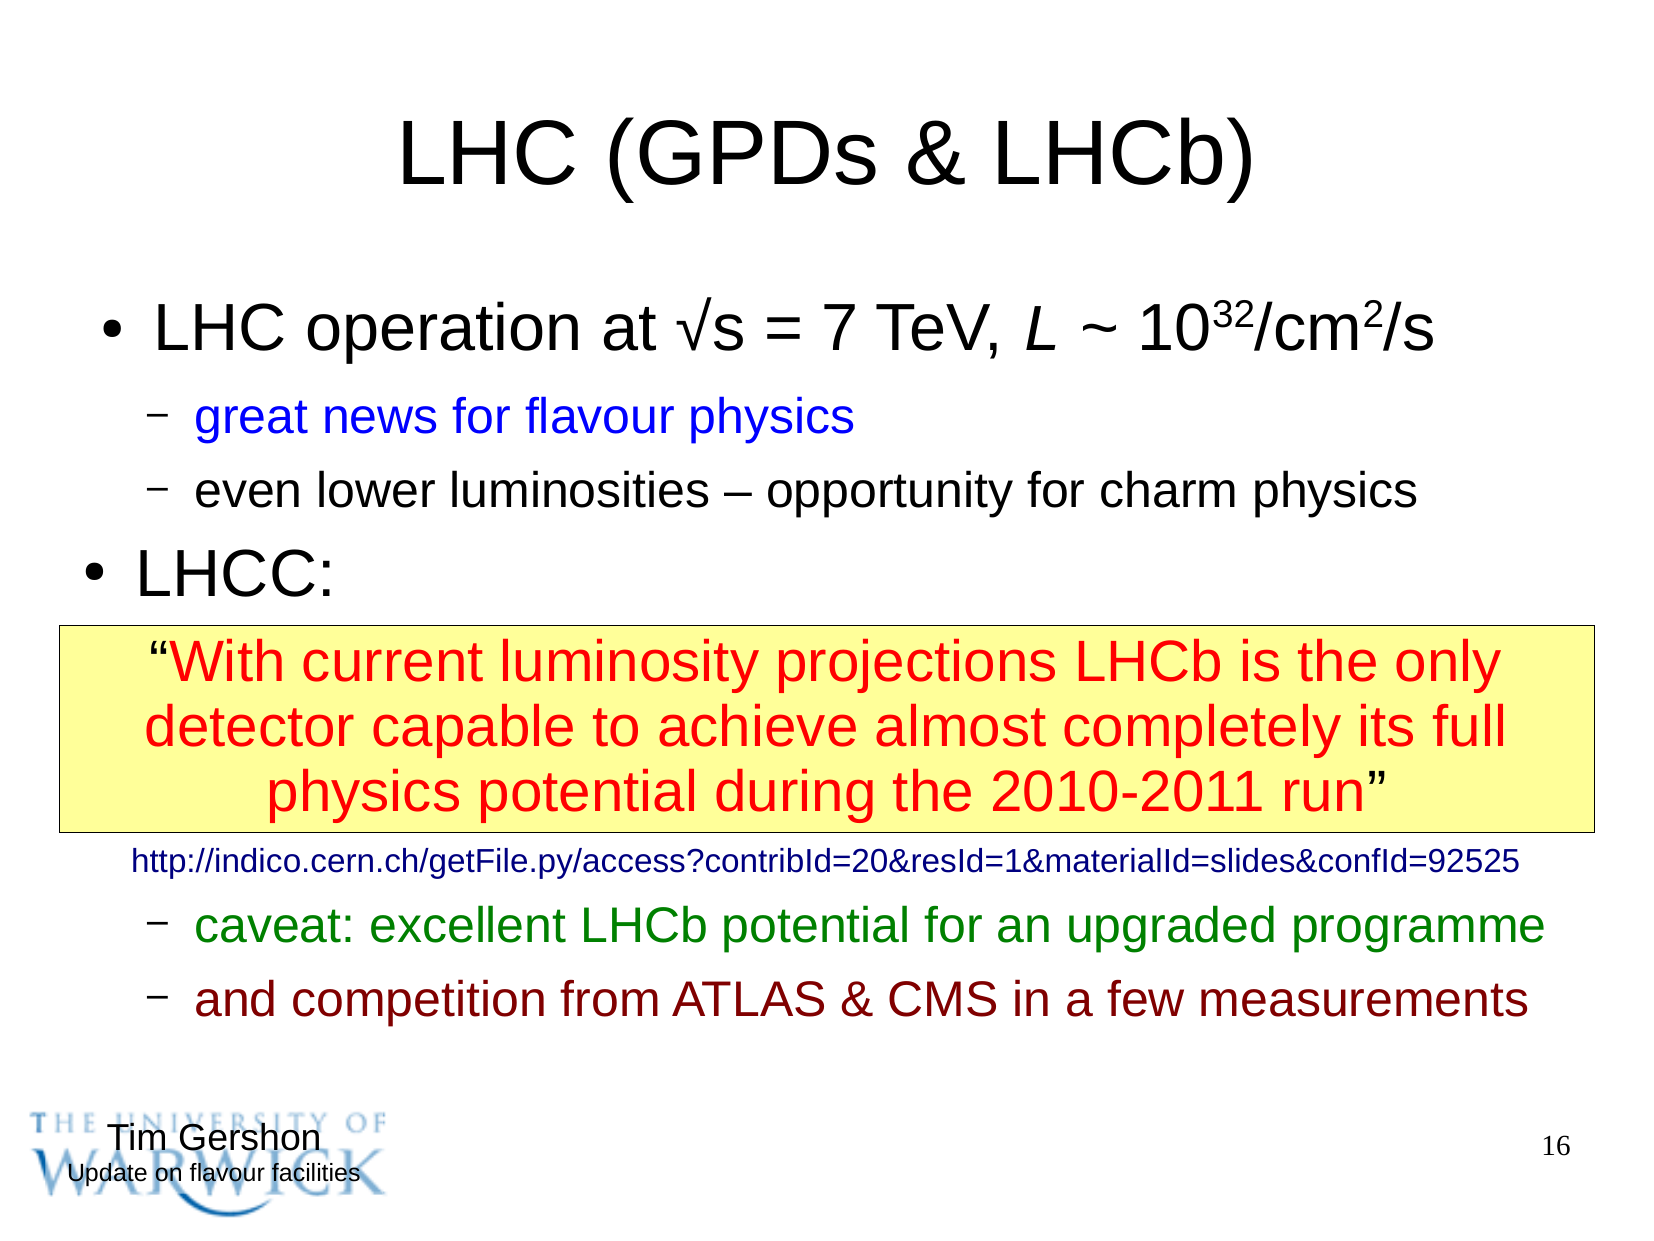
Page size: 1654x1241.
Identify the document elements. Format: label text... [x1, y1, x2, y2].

picture [19, 1106, 406, 1232]
text_box [59, 625, 82, 833]
title LHC (GPDs & LHCb) [82, 56, 1571, 250]
list LHC operation at √s = 7 TeV, L ~ 1032/cm2/s great news for flavour physics even lower luminosities – opportunity for charm physics LHCC: “With current luminosity projections LHCb is the only detector capable to achieve almost completely its full physics potential during the 2010-2011 run” http://indico.cern.ch/getFile.py/access?contribId=20&resId=1&materialId=slides&confId=92525 caveat: excellent LHCb potential for an upgraded programme and competition from ATLAS & CMS in a few measurements [82, 290, 1571, 1094]
text_box [1571, 625, 1595, 833]
text_box Tim Gershon Update on flavour facilities [45, 1108, 383, 1194]
